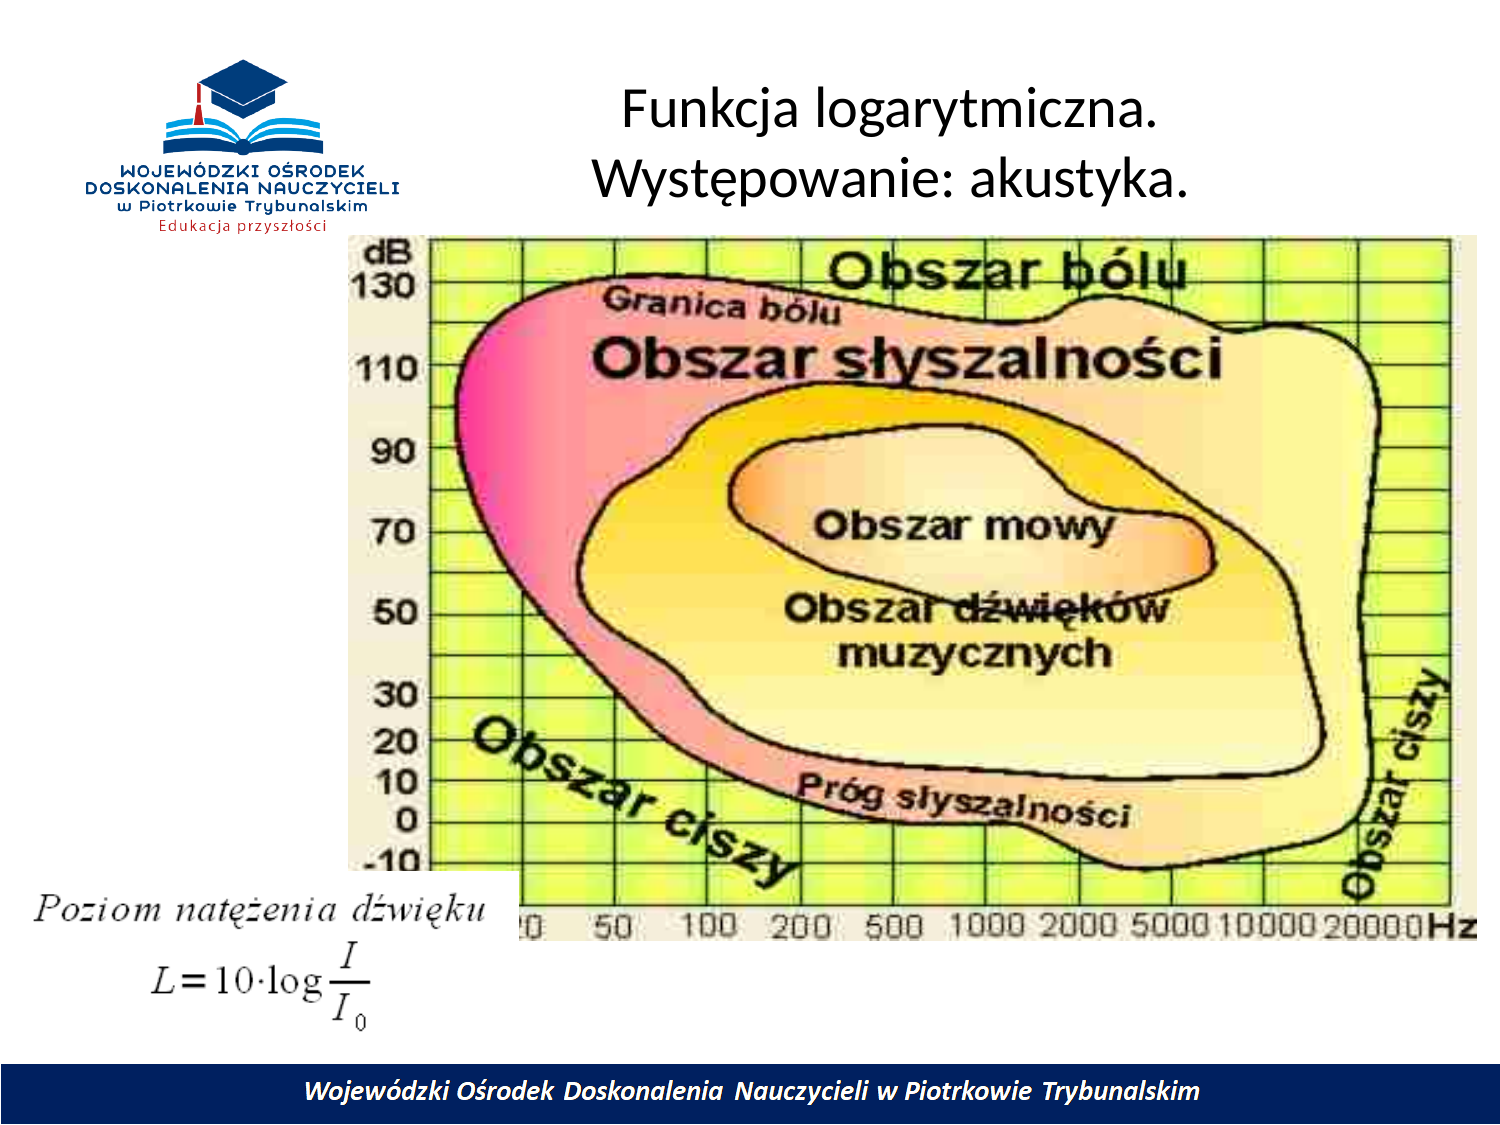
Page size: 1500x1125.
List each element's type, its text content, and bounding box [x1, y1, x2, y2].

picture [9, 235, 1477, 1047]
title Funkcja logarytmiczna. Występowanie: akustyka. [281, 52, 1500, 225]
